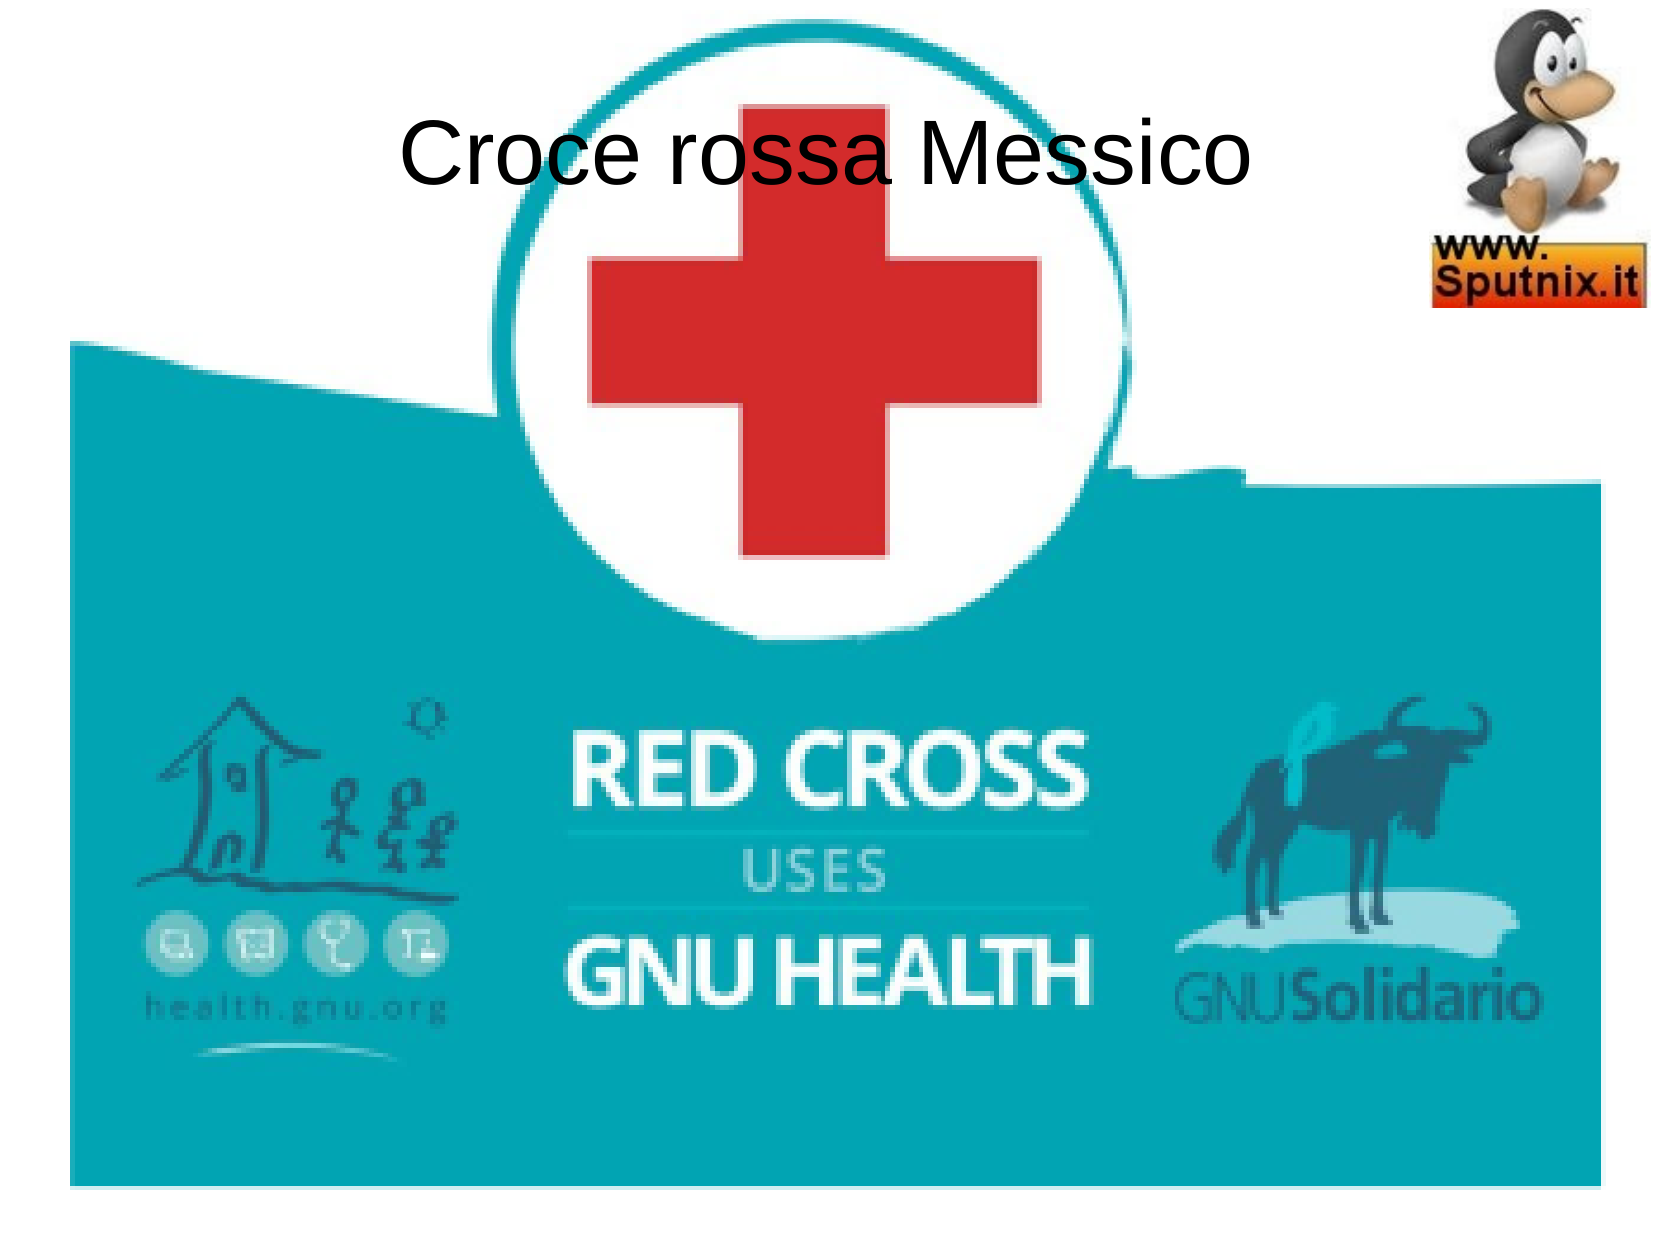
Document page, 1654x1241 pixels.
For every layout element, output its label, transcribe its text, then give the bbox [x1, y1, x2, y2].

title Croce rossa Messico [82, 49, 1429, 257]
picture [47, 8, 1651, 1205]
